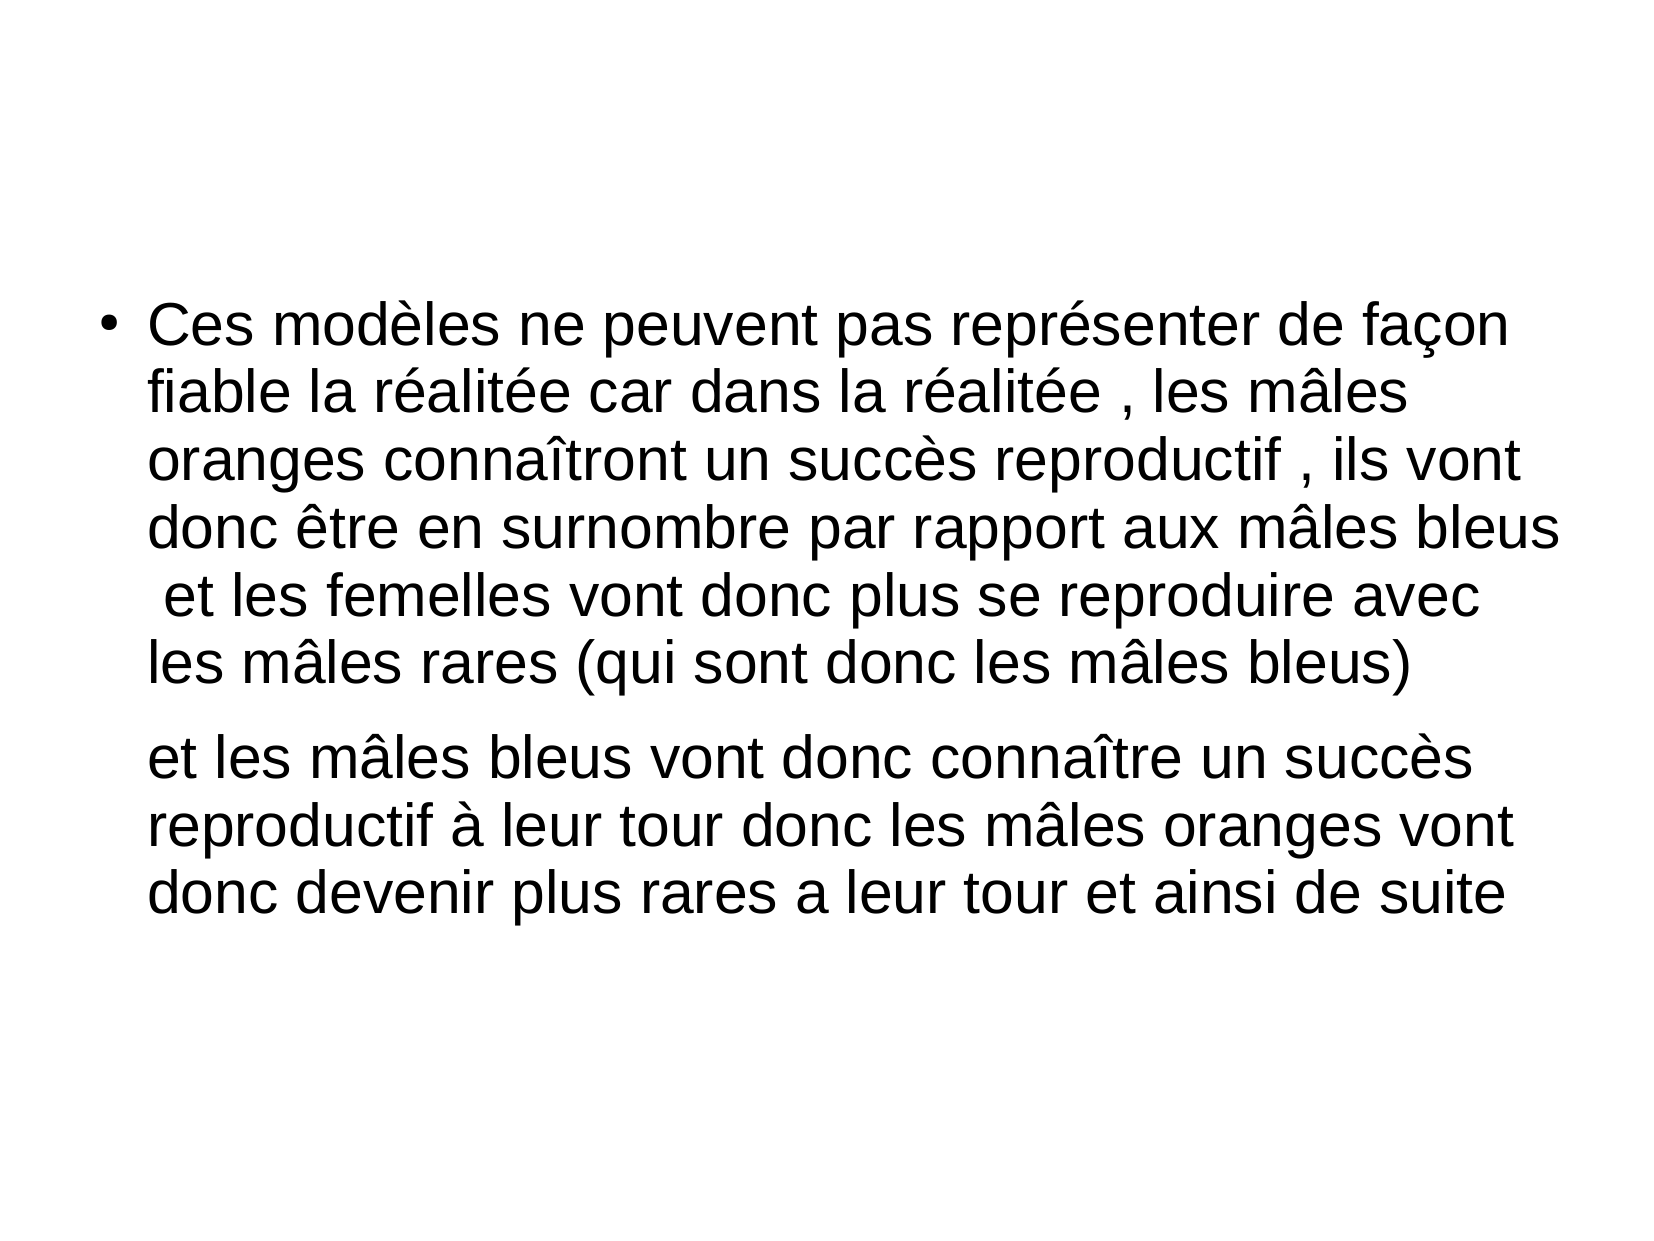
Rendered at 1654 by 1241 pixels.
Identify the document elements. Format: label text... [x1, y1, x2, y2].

list Ces modèles ne peuvent pas représenter de façon fiable la réalitée car dans la réalitée , les mâles oranges connaîtront un succès reproductif , ils vont donc être en surnombre par rapport aux mâles bleus et les femelles vont donc plus se reproduire avec les mâles rares (qui sont donc les mâles bleus) et les mâles bleus vont donc connaître un succès reproductif à leur tour donc les mâles oranges vont donc devenir plus rares a leur tour et ainsi de suite [82, 290, 1571, 1010]
